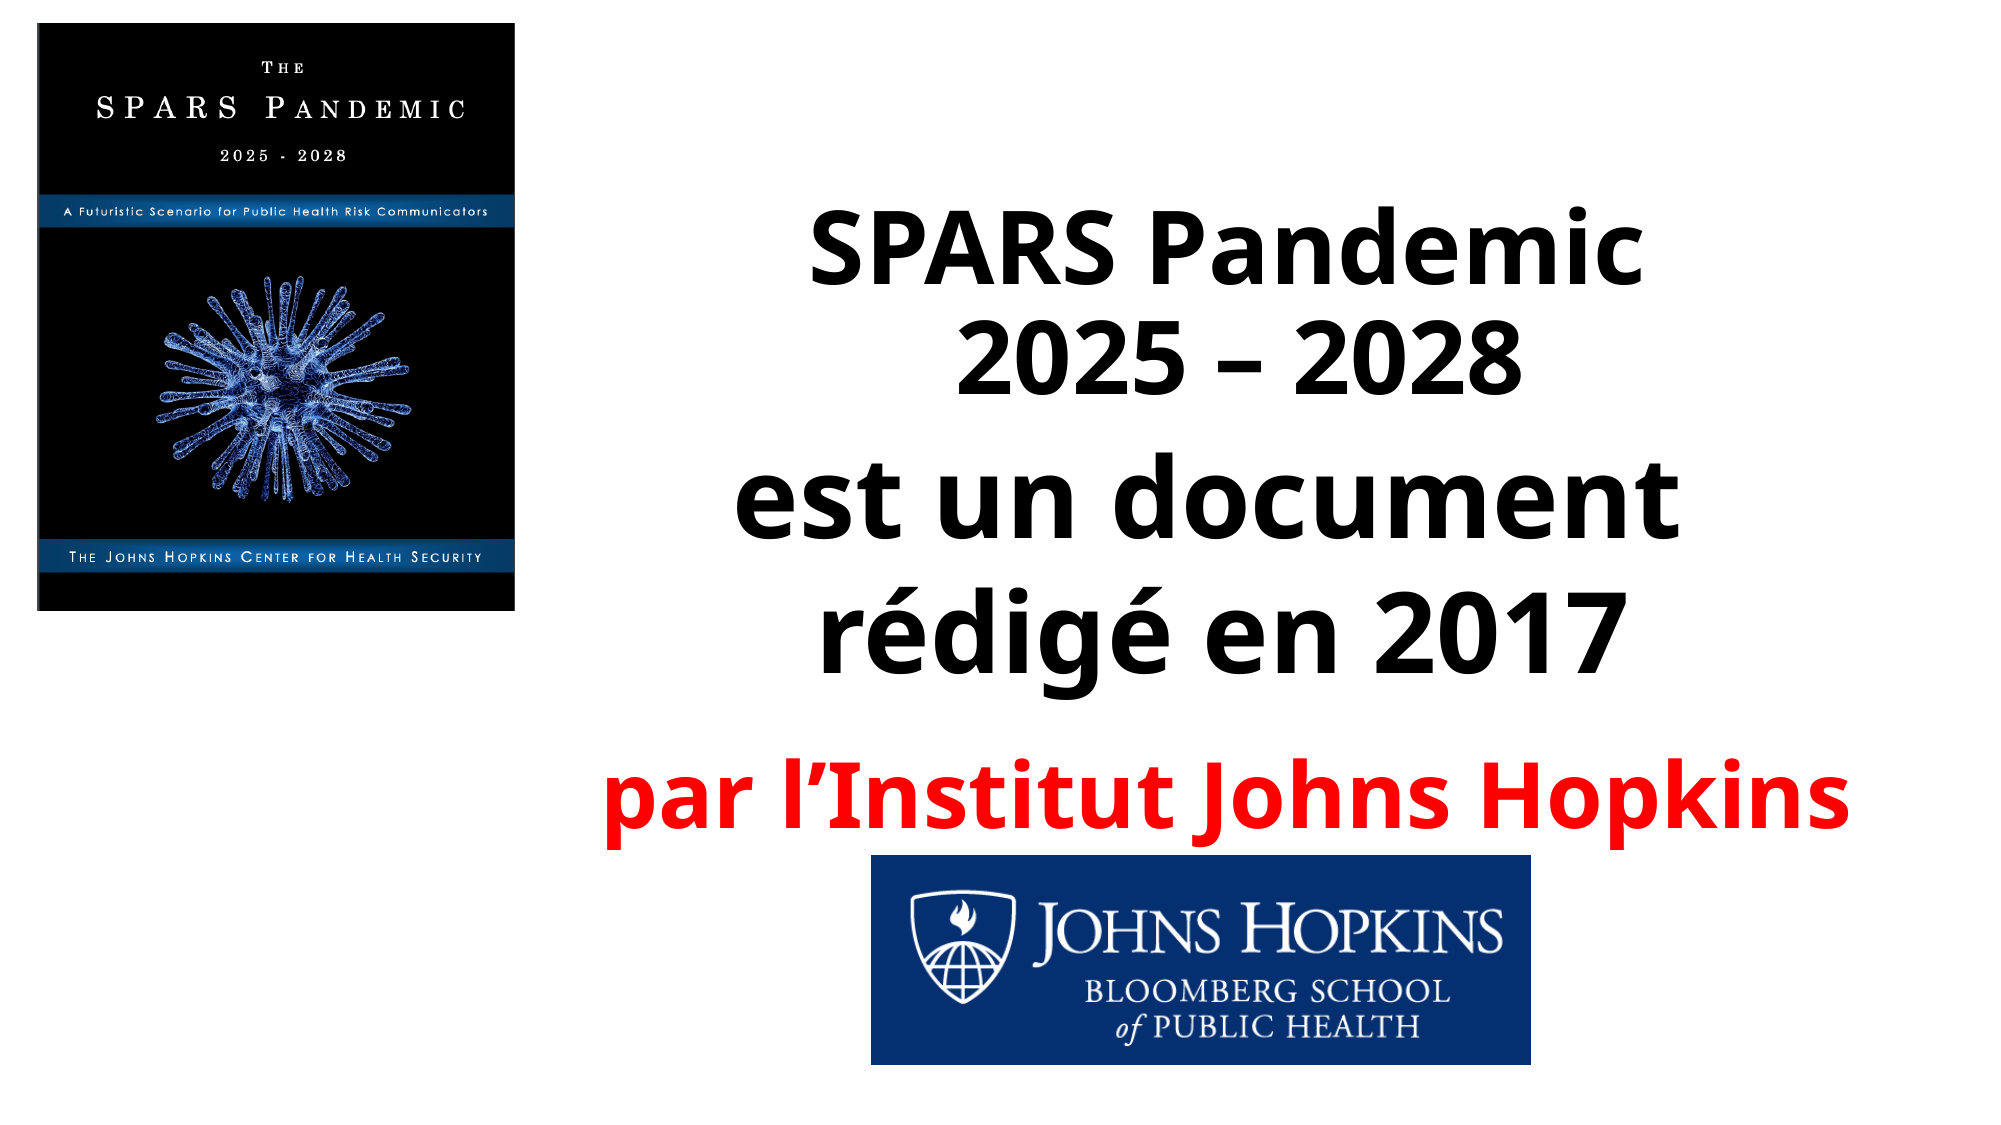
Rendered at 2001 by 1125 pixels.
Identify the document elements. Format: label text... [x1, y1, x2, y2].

title SPARS Pandemic 2025 – 2028 [515, 172, 2000, 418]
text_box est un document rédigé en 2017 [378, 418, 2000, 707]
picture [871, 855, 1531, 1065]
text_box par l’Institut Johns Hopkins [585, 729, 2000, 856]
picture [37, 23, 515, 611]
